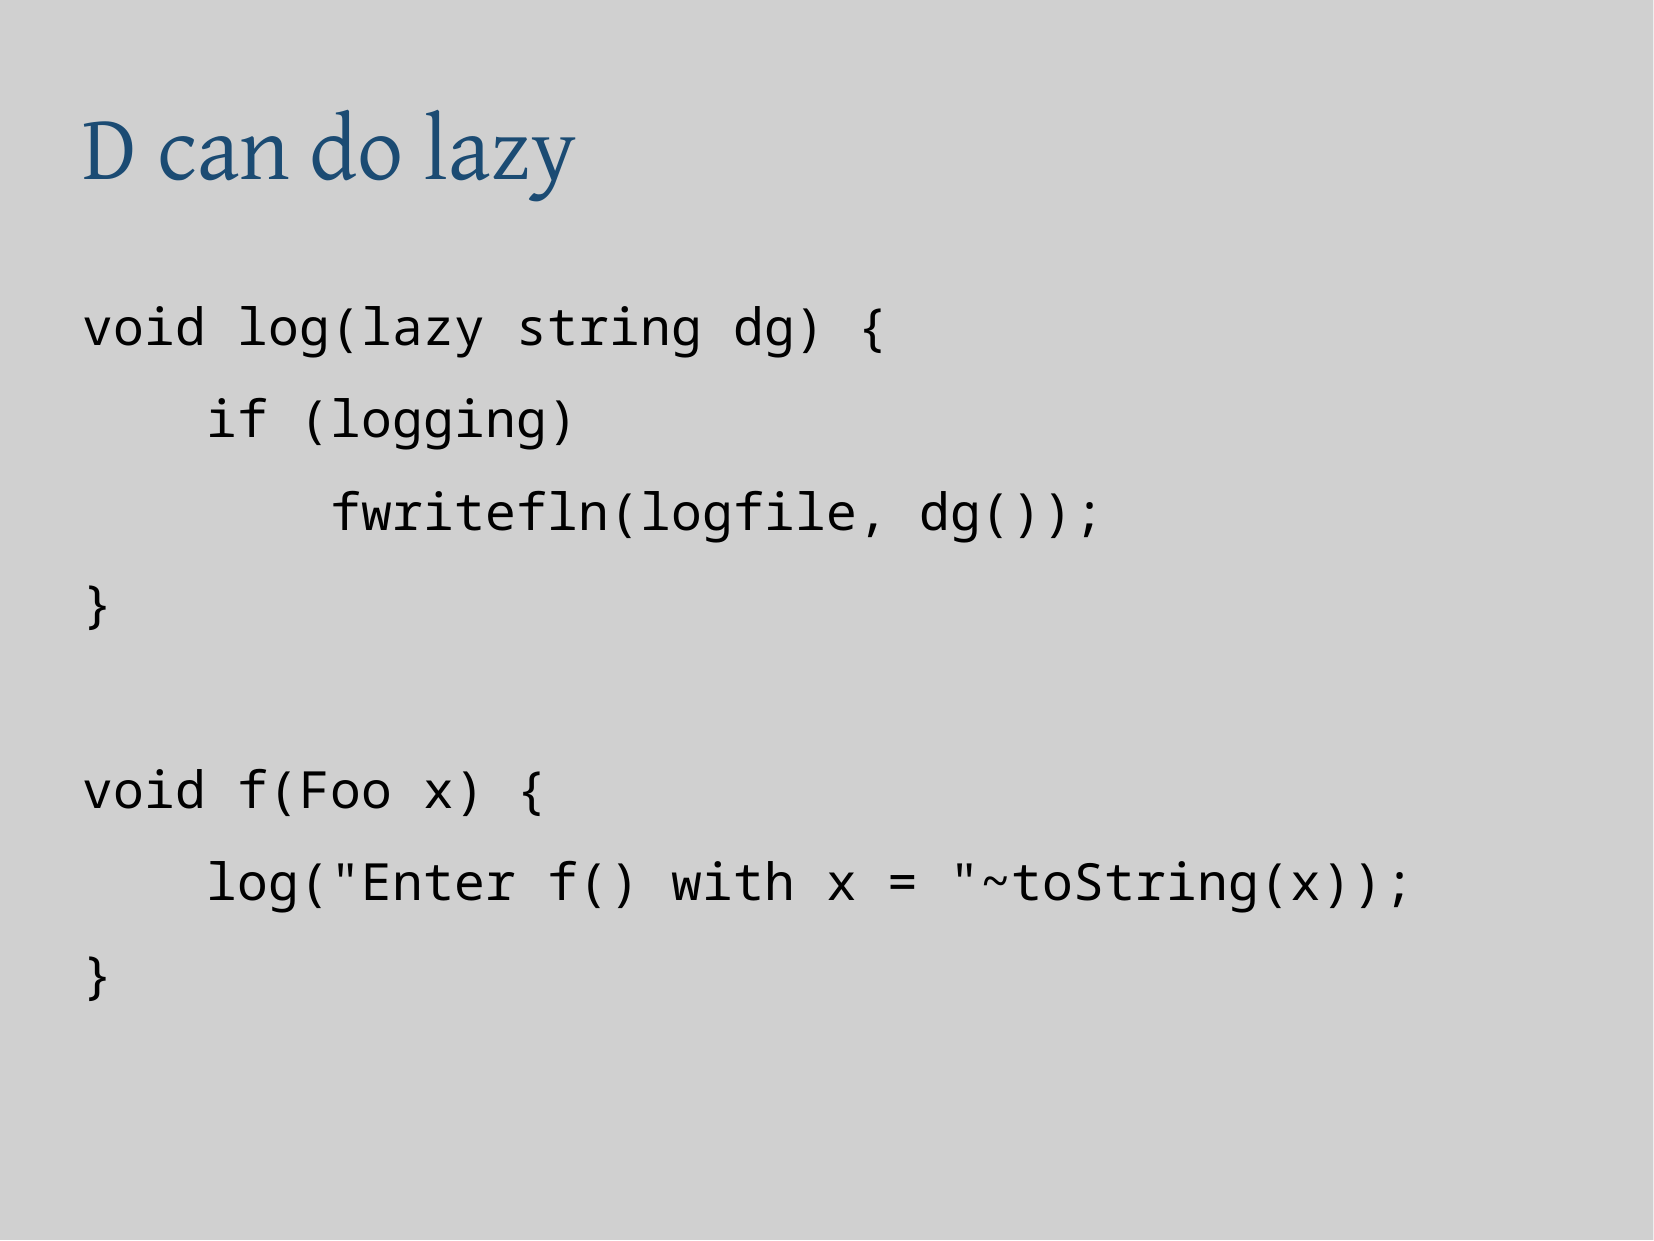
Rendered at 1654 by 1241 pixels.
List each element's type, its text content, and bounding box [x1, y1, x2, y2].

title D can do lazy [82, 49, 1571, 257]
list void log(lazy string dg) { if (logging) fwritefln(logfile, dg()); } void f(Foo x) { log("Enter f() with x = "~toString(x)); } [82, 290, 1571, 1010]
